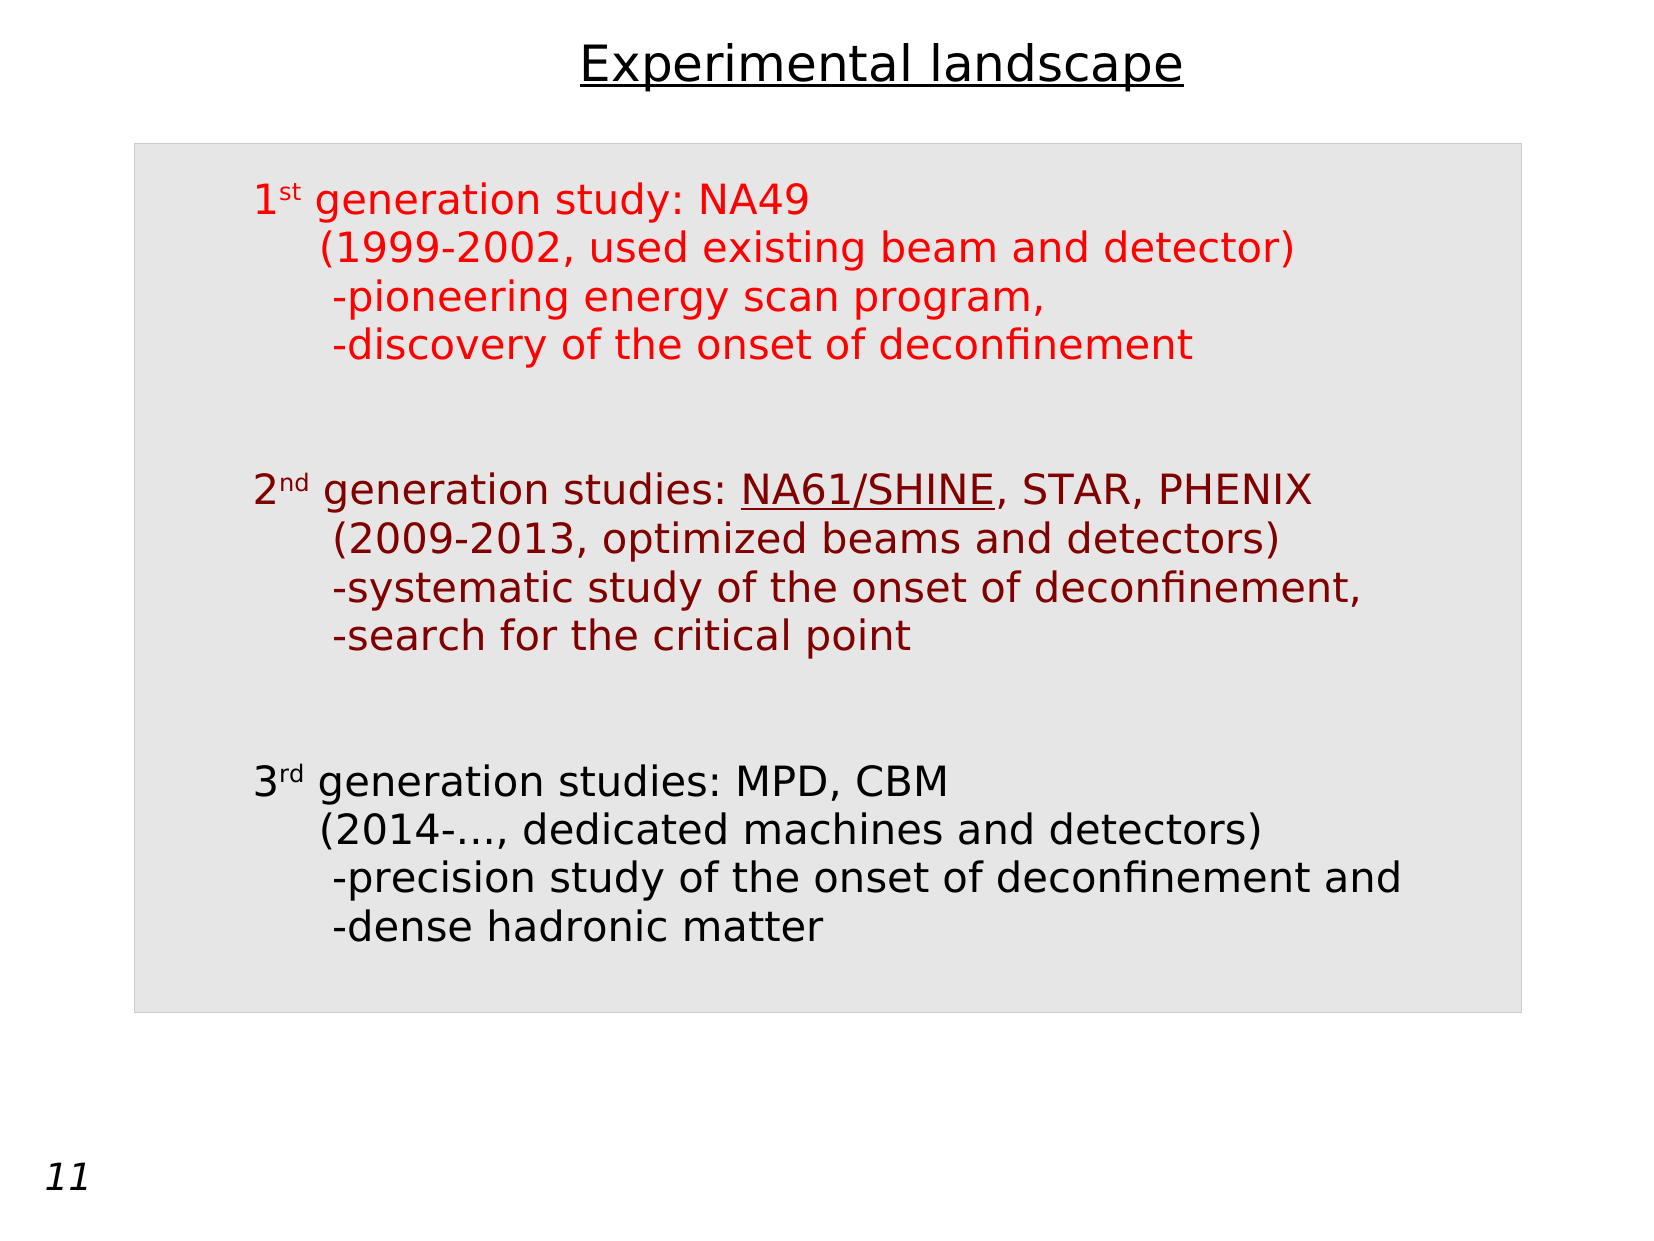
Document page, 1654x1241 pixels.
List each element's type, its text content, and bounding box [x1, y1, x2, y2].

text_box [134, 143, 1522, 1013]
text_box Experimental landscape [579, 34, 1185, 93]
text_box 1st generation study: NA49 (1999-2002, used existing beam and detector) -pioneering energy scan program, -discovery of the onset of deconfinement 2nd generation studies: NA61/SHINE, STAR, PHENIX (2009-2013, optimized beams and detectors) -systematic study of the onset of deconfinement, -search for the critical point 3rd generation studies: MPD, CBM (2014-..., dedicated machines and detectors) -precision study of the onset of deconfinement and -dense hadronic matter [252, 175, 1402, 1004]
